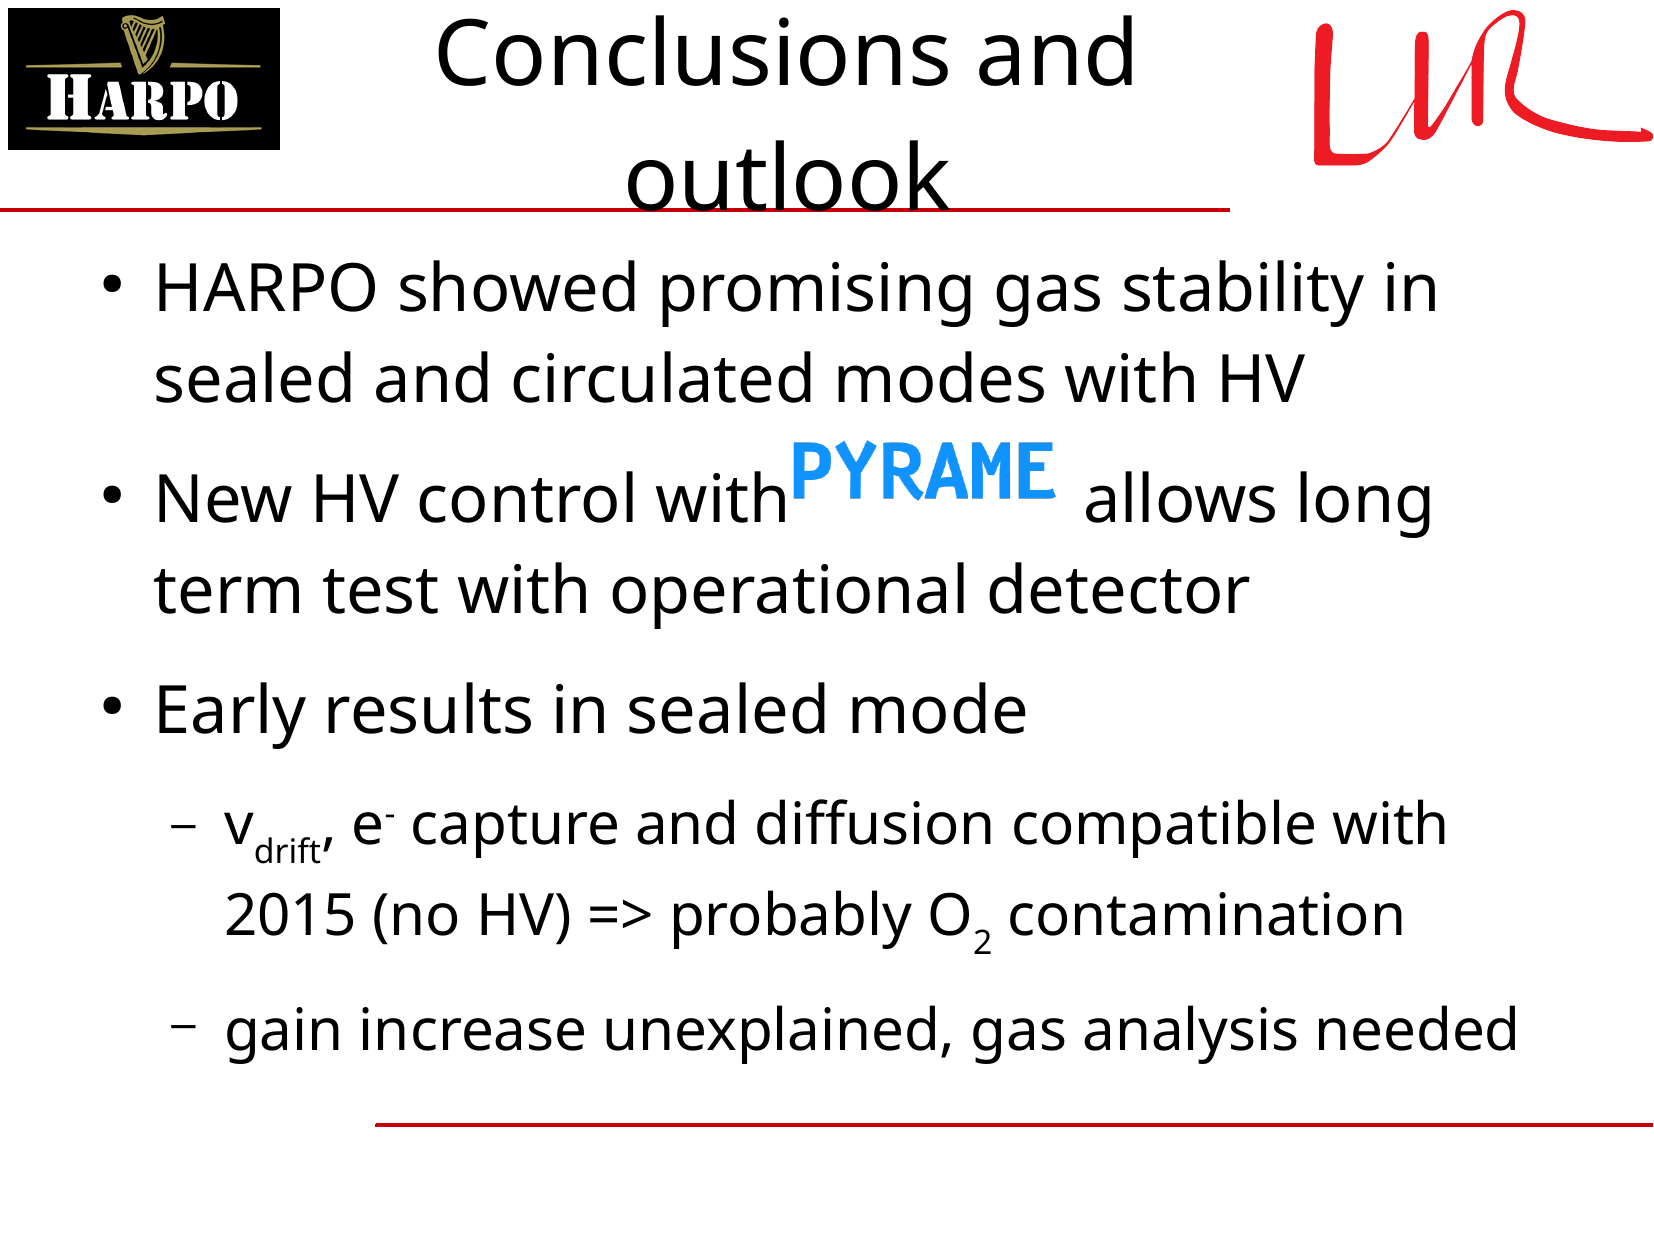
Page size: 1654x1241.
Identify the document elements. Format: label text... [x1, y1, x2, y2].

list HARPO showed promising gas stability in sealed and circulated modes with HV New HV control with allows long term test with operational detector Early results in sealed mode vdrift, e- capture and diffusion compatible with 2015 (no HV) => probably O2 contamination gain increase unexplained, gas analysis needed [82, 240, 1571, 1102]
picture [1314, 10, 1653, 166]
picture [789, 436, 1058, 503]
title Conclusions and outlook [285, 15, 1291, 211]
picture [8, 8, 280, 150]
